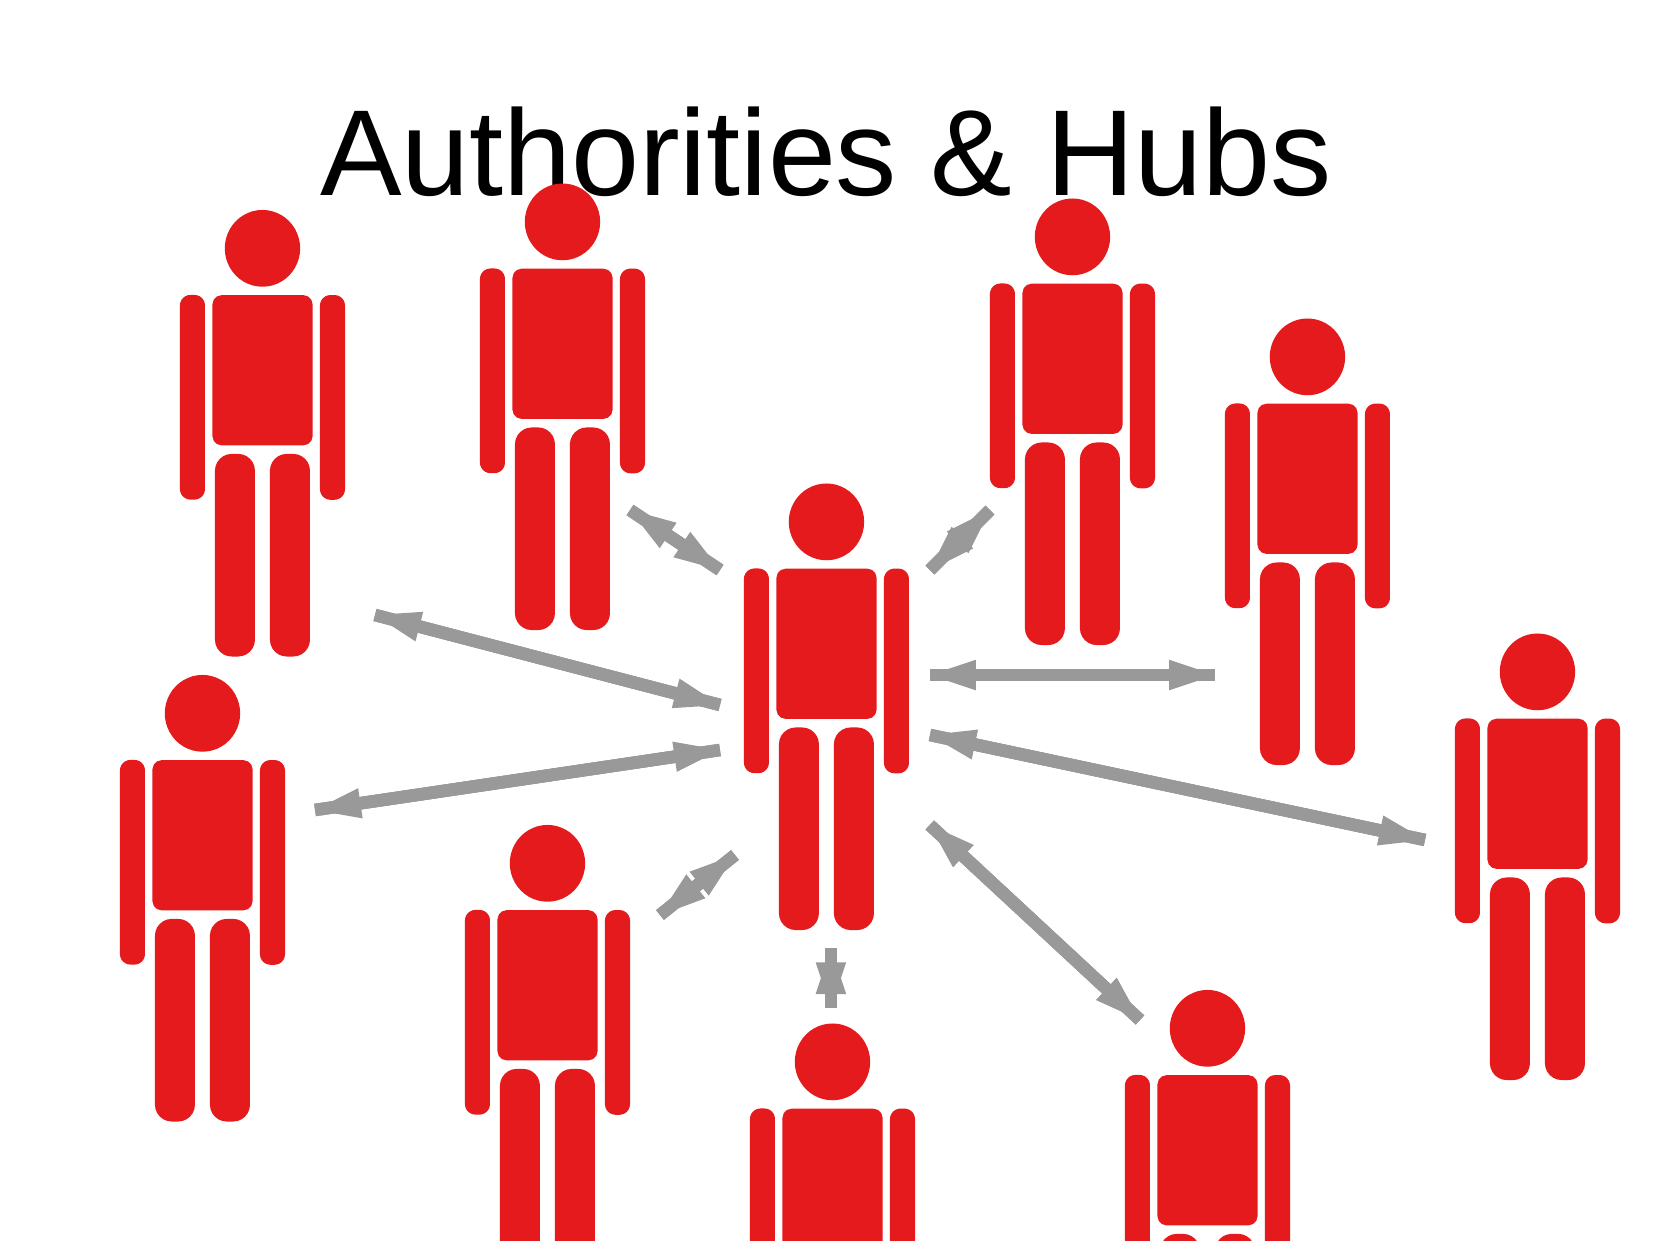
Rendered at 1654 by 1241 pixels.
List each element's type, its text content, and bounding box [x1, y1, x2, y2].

text_box [989, 283, 1015, 489]
text_box [1124, 1074, 1150, 1241]
text_box [1157, 1075, 1258, 1226]
text_box [119, 759, 145, 965]
text_box [619, 268, 646, 474]
text_box [883, 568, 909, 774]
text_box [154, 918, 195, 1122]
text_box [794, 1023, 871, 1101]
text_box [749, 1108, 775, 1241]
text_box [788, 483, 865, 561]
text_box [479, 268, 505, 474]
text_box [1218, 1233, 1252, 1241]
text_box [569, 427, 610, 631]
text_box [319, 295, 346, 500]
text_box [1169, 989, 1246, 1067]
text_box [464, 909, 490, 1115]
text_box [1489, 877, 1530, 1081]
text_box [212, 295, 313, 446]
text_box [509, 824, 586, 902]
text_box [1163, 1233, 1197, 1241]
text_box [1024, 442, 1065, 646]
text_box [1129, 283, 1156, 489]
text_box [499, 1068, 540, 1241]
text_box [1269, 318, 1346, 396]
text_box [179, 294, 205, 500]
text_box [1454, 718, 1480, 924]
text_box [889, 1108, 916, 1241]
text_box [1079, 442, 1120, 646]
text_box [269, 453, 310, 657]
text_box [1264, 1075, 1291, 1241]
text_box [743, 568, 769, 774]
title Authorities & Hubs [82, 49, 1571, 257]
text_box [164, 674, 241, 752]
text_box [1257, 403, 1358, 554]
text_box [776, 568, 877, 719]
text_box [514, 427, 555, 631]
text_box [554, 1068, 595, 1241]
text_box [1034, 198, 1111, 276]
text_box [1594, 718, 1621, 924]
text_box [224, 209, 301, 287]
text_box [209, 918, 250, 1122]
text_box [1022, 283, 1123, 434]
text_box [1487, 718, 1588, 869]
text_box [1259, 562, 1300, 766]
text_box [1364, 403, 1390, 609]
text_box [152, 760, 253, 911]
text_box [604, 910, 631, 1115]
text_box [1314, 562, 1355, 766]
text_box [524, 183, 601, 261]
text_box [259, 760, 286, 965]
text_box [1544, 877, 1585, 1081]
text_box [497, 910, 598, 1061]
text_box [512, 268, 613, 419]
text_box [214, 453, 255, 657]
text_box [1224, 403, 1250, 609]
text_box [782, 1108, 883, 1241]
text_box [1499, 633, 1576, 711]
text_box [833, 727, 874, 931]
text_box [778, 727, 819, 931]
